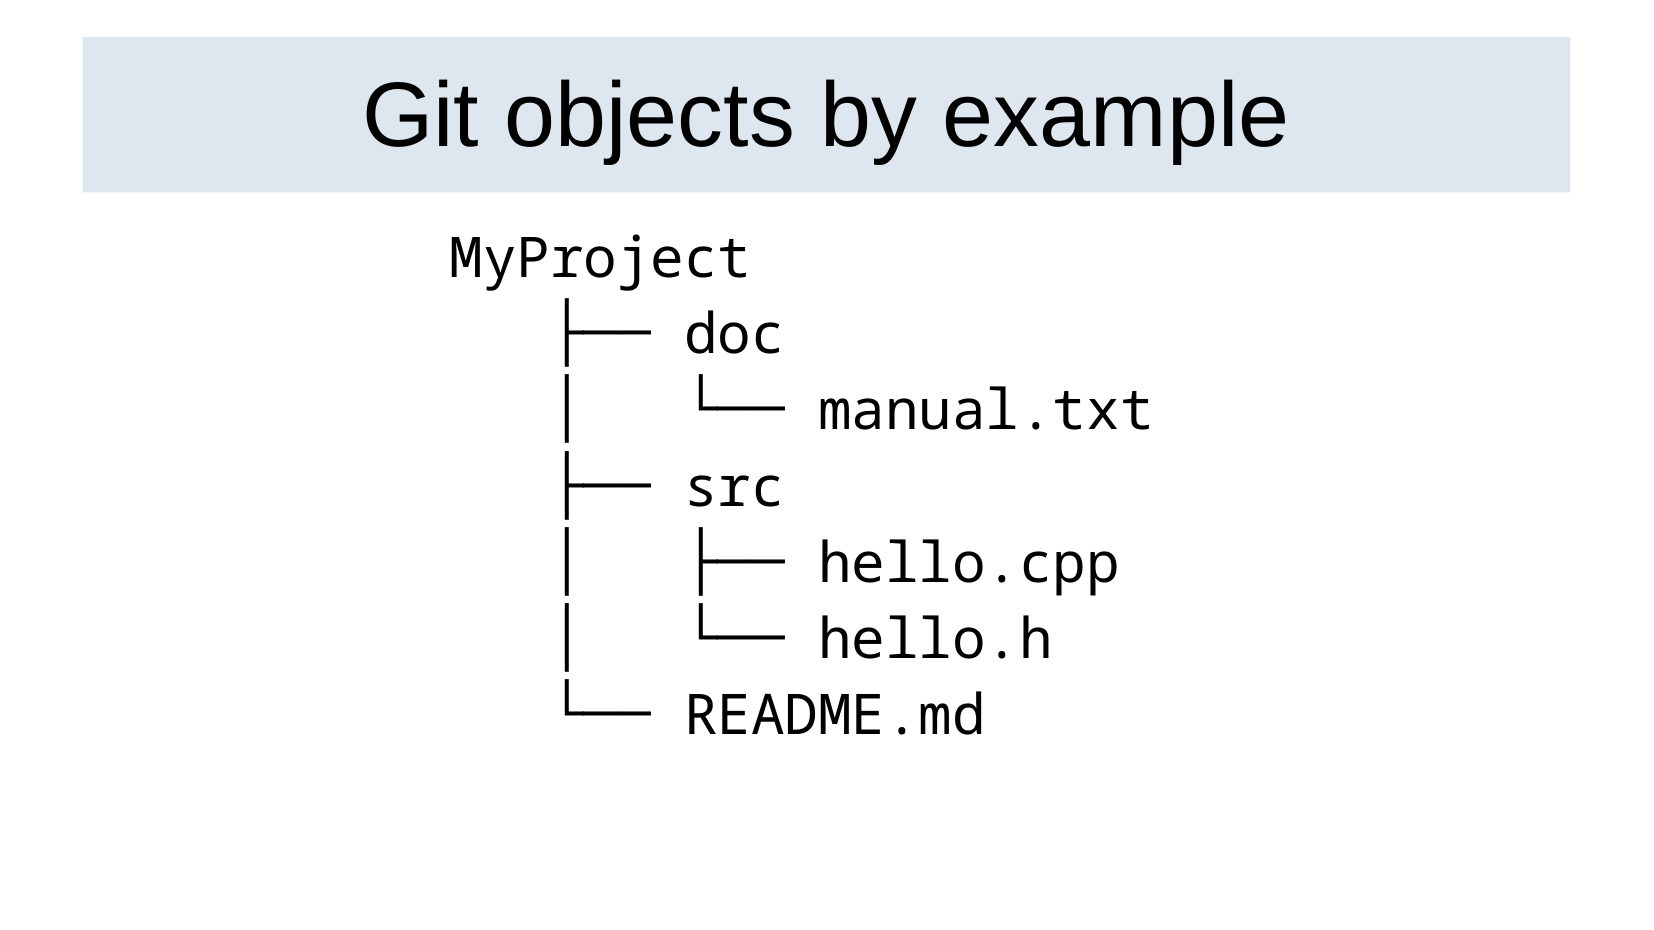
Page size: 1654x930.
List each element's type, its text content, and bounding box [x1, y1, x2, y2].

title Git objects by example [82, 37, 1571, 193]
list MyProject ├── doc │ └── manual.txt ├── src │ ├── hello.cpp │ └── hello.h └── README.md [449, 217, 1570, 757]
